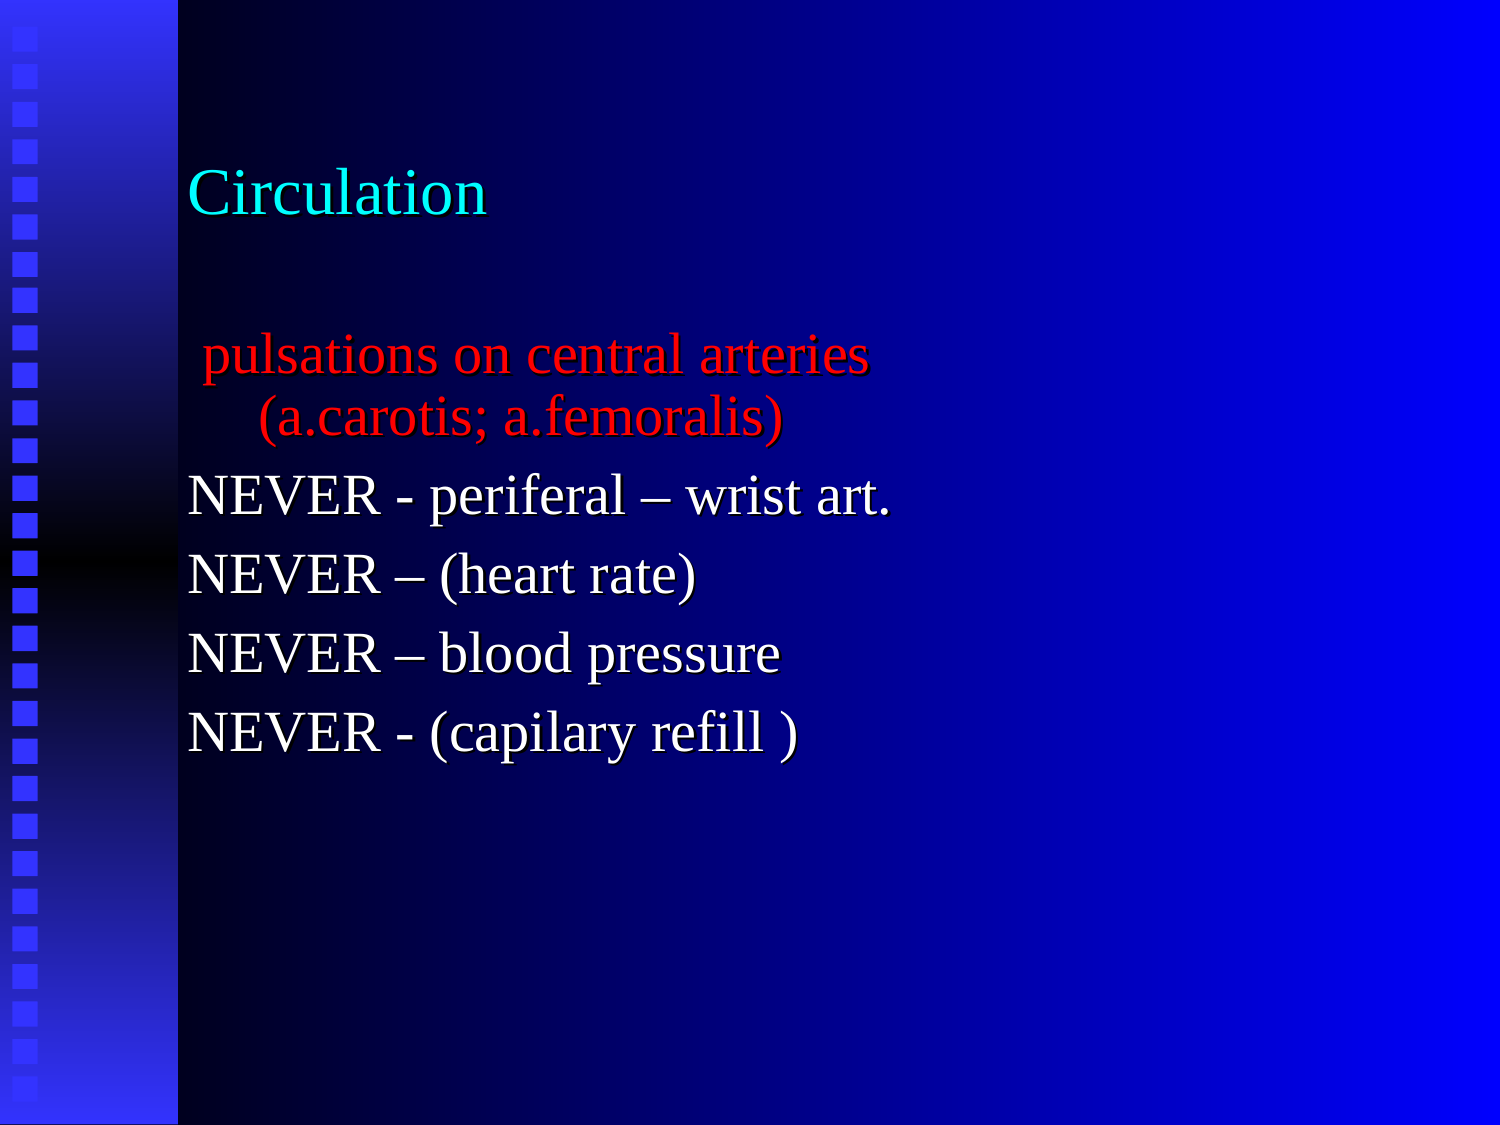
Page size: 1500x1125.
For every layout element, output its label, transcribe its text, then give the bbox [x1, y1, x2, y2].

title Circulation [187, 99, 1463, 288]
list pulsations on central arteries (a.carotis; a.femoralis) NEVER - periferal – wrist art. NEVER – (heart rate) NEVER – blood pressure NEVER - (capilary refill ) [187, 324, 1463, 1043]
